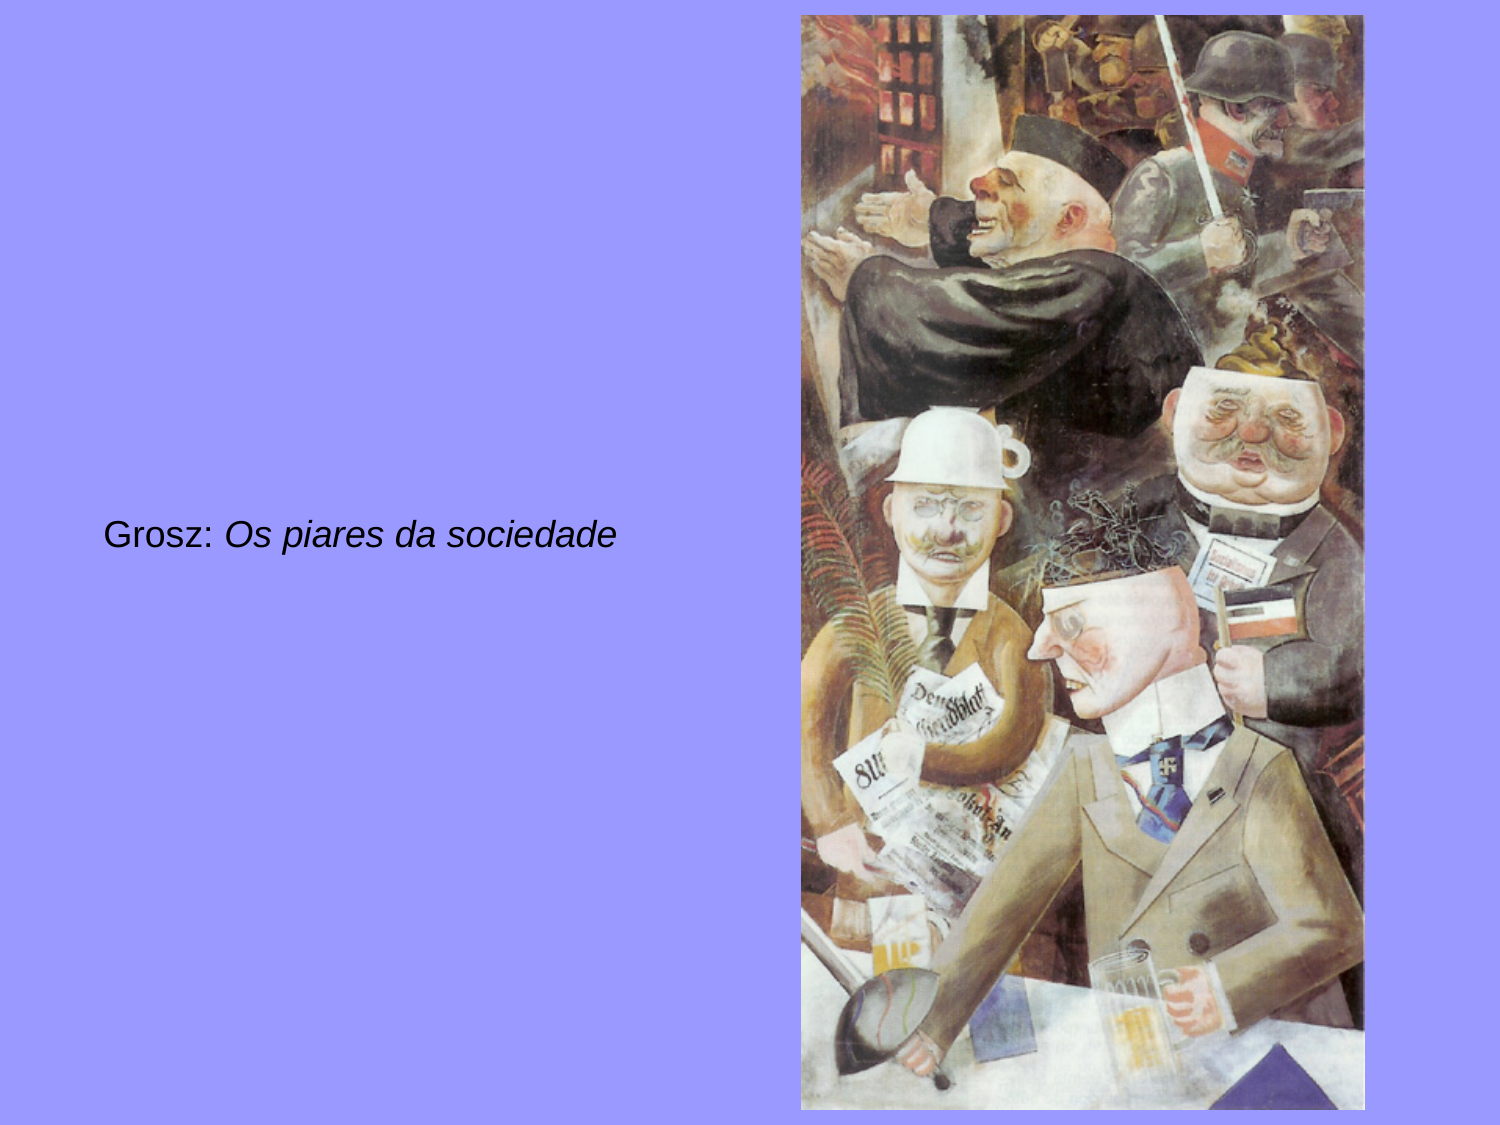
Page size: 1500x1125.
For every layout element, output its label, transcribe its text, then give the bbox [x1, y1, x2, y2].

text_box Grosz: Os piares da sociedade [88, 502, 633, 563]
picture [801, 15, 1365, 1110]
